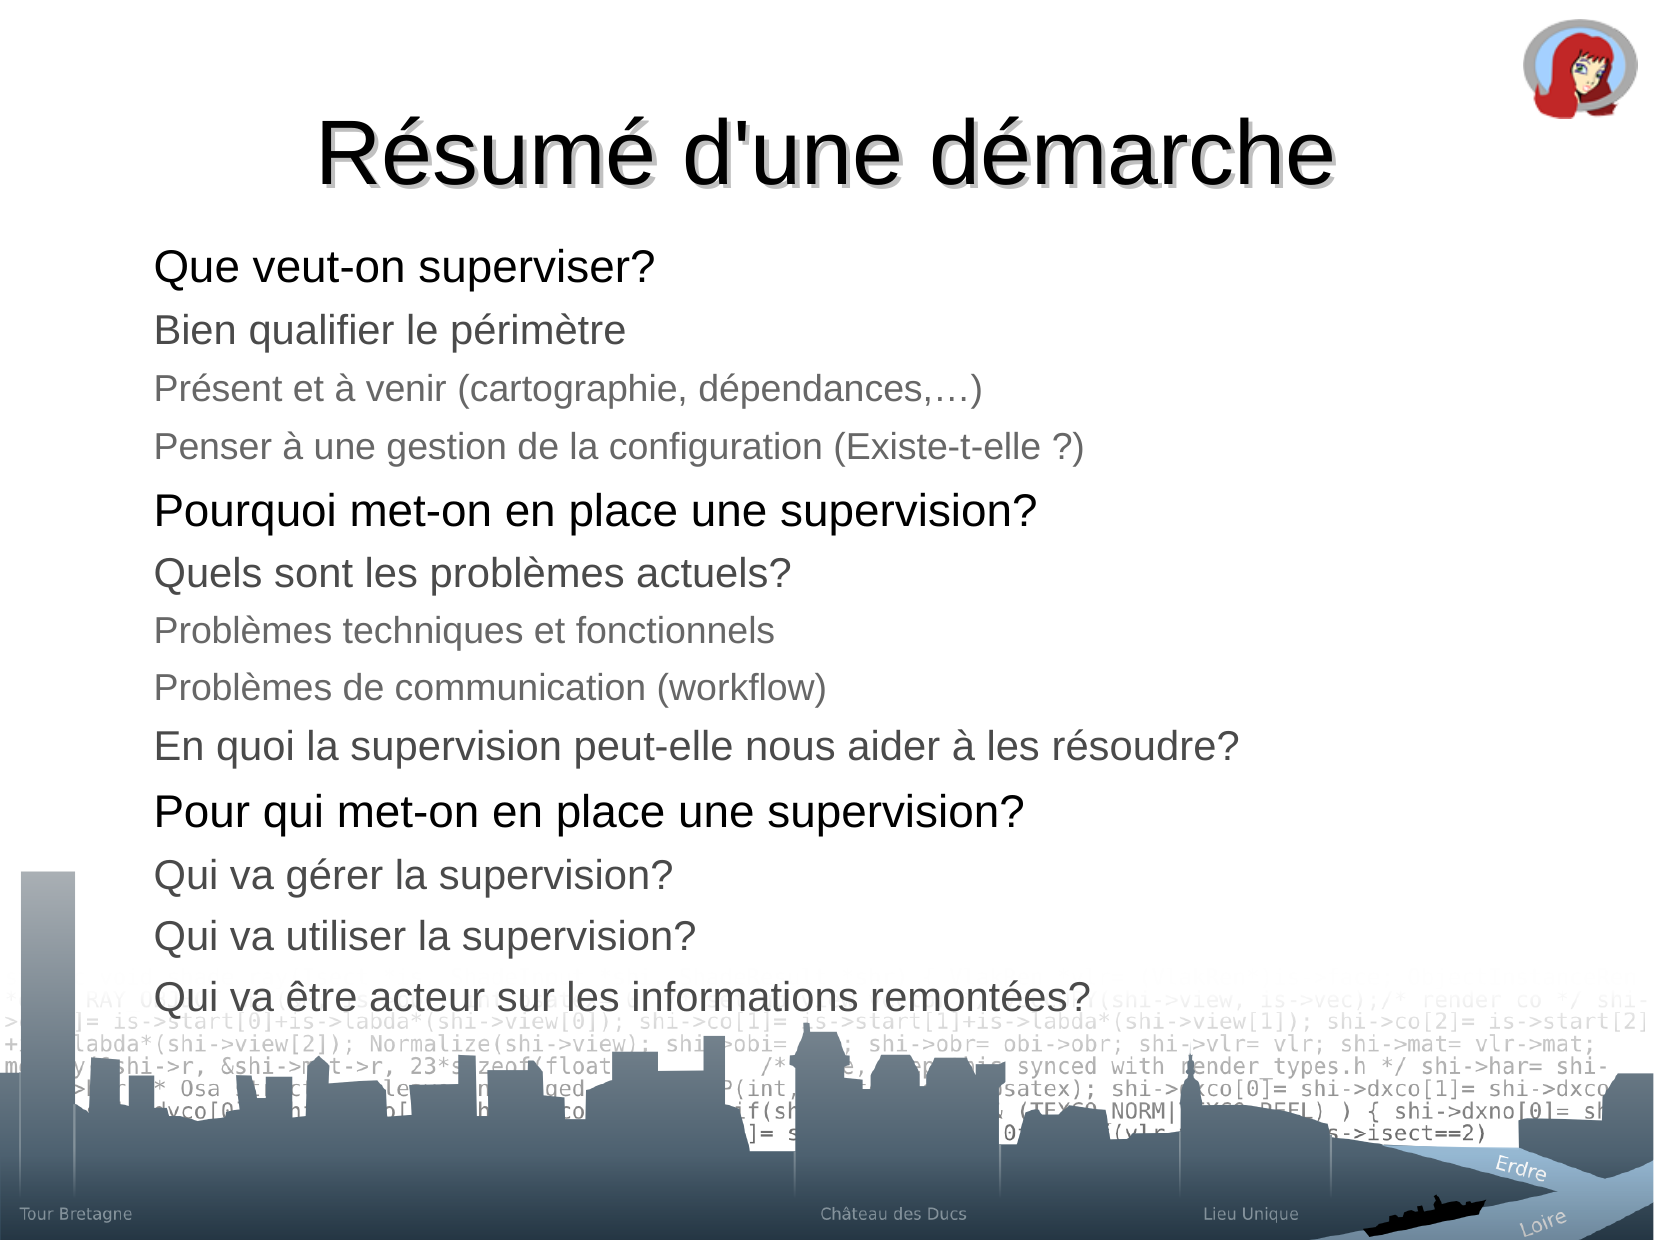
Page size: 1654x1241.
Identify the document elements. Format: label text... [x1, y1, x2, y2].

title Résumé d'une démarche [82, 56, 1571, 250]
picture [0, 804, 1654, 1241]
subtitle Que veut-on superviser? Bien qualifier le périmètre Présent et à venir (cartographie, dépendances,…)‏ Penser à une gestion de la configuration (Existe-t-elle ?)‏ Pourquoi met-on en place une supervision? Quels sont les problèmes actuels? Problèmes techniques et fonctionnels Problèmes de communication (workflow)‏ En quoi la supervision peut-elle nous aider à les résoudre? Pour qui met-on en place une supervision? Qui va gérer la supervision? Qui va utiliser la supervision? Qui va être acteur sur les informations remontées? [153, 244, 1548, 1020]
picture [1523, 19, 1638, 119]
